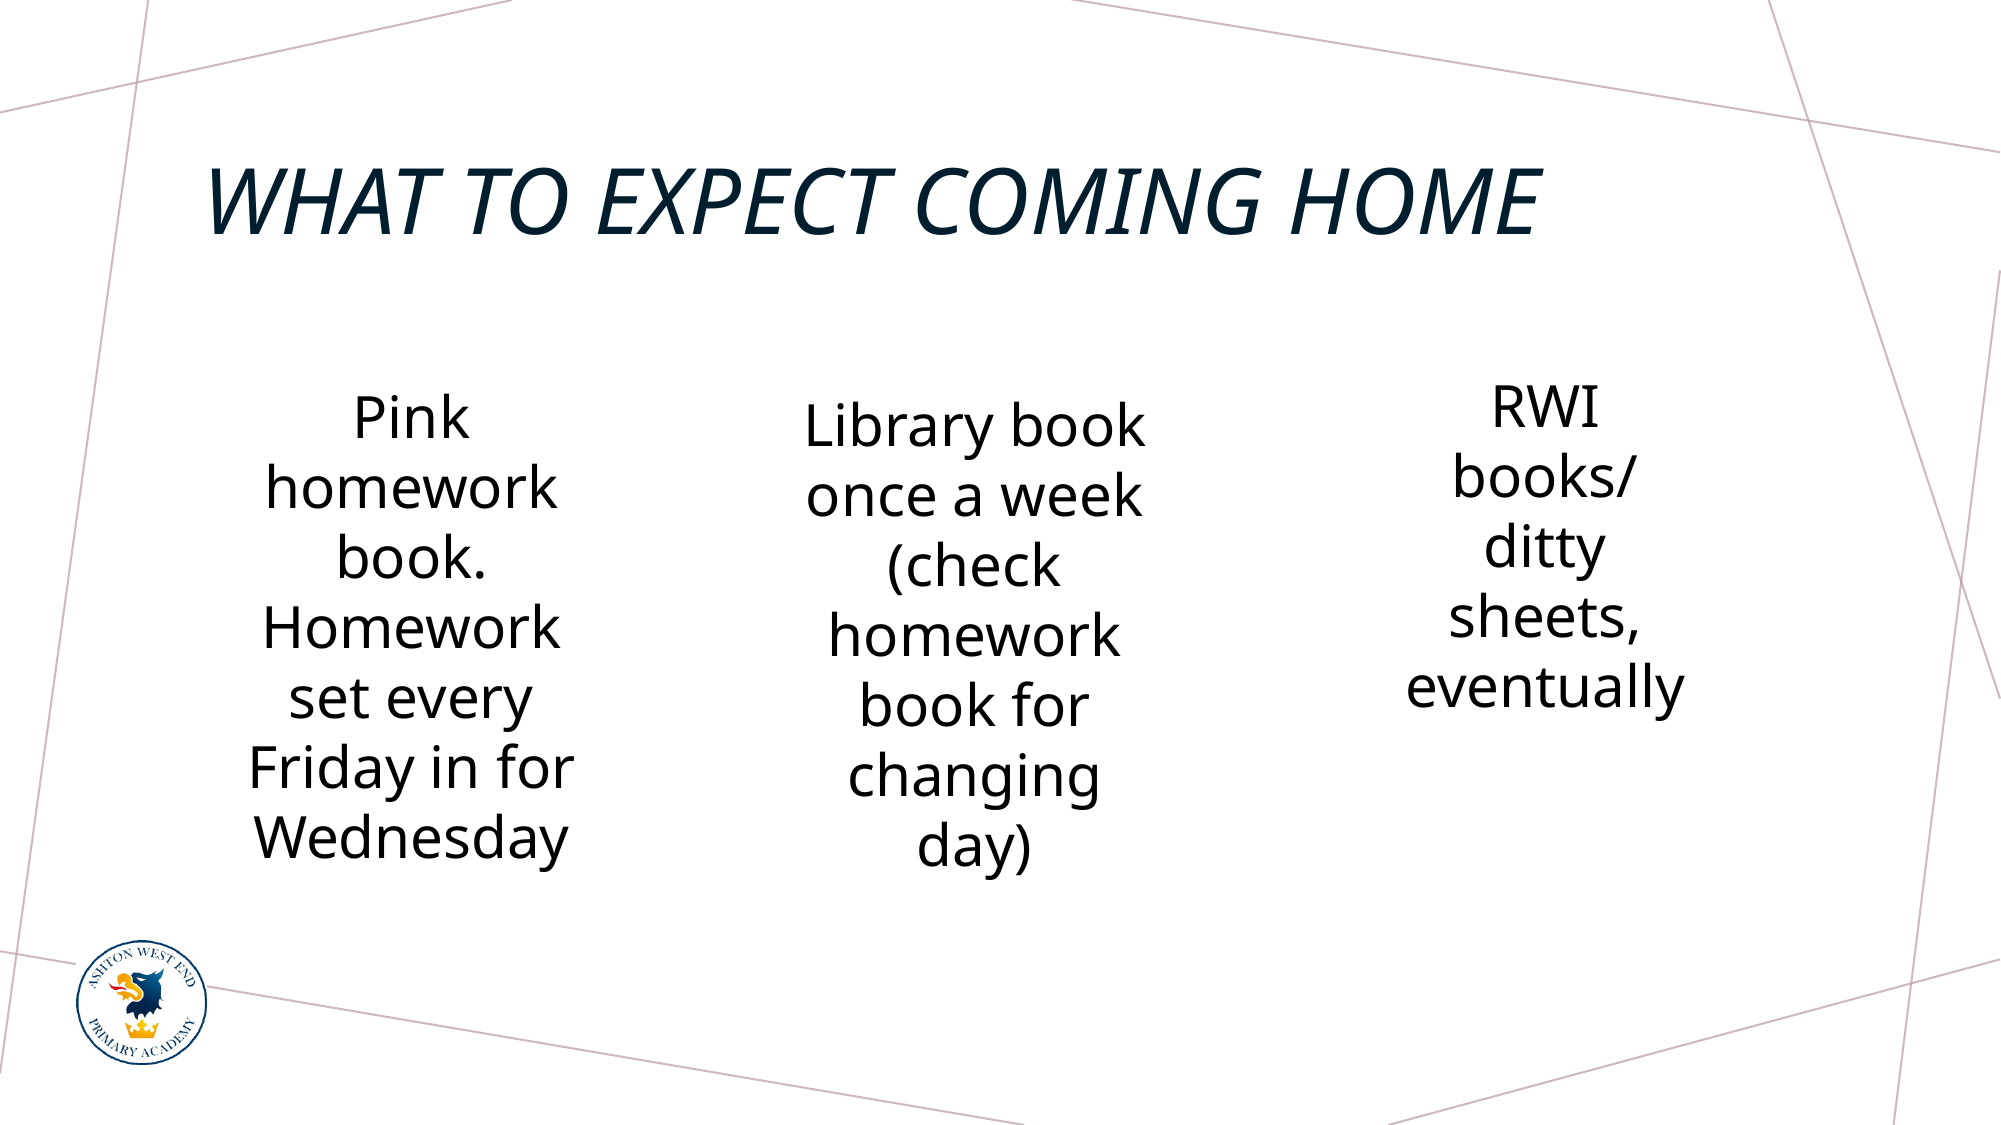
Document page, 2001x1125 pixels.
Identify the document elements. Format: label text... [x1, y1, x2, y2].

text_box Pink homework book. Homework set every Friday in for Wednesday [247, 379, 576, 816]
text_box RWI books/ ditty sheets, eventually [1400, 369, 1691, 798]
title What to expect coming home [187, 87, 1813, 315]
picture [76, 940, 207, 1065]
text_box Library book once a week (check homework book for changing day) [784, 388, 1166, 816]
